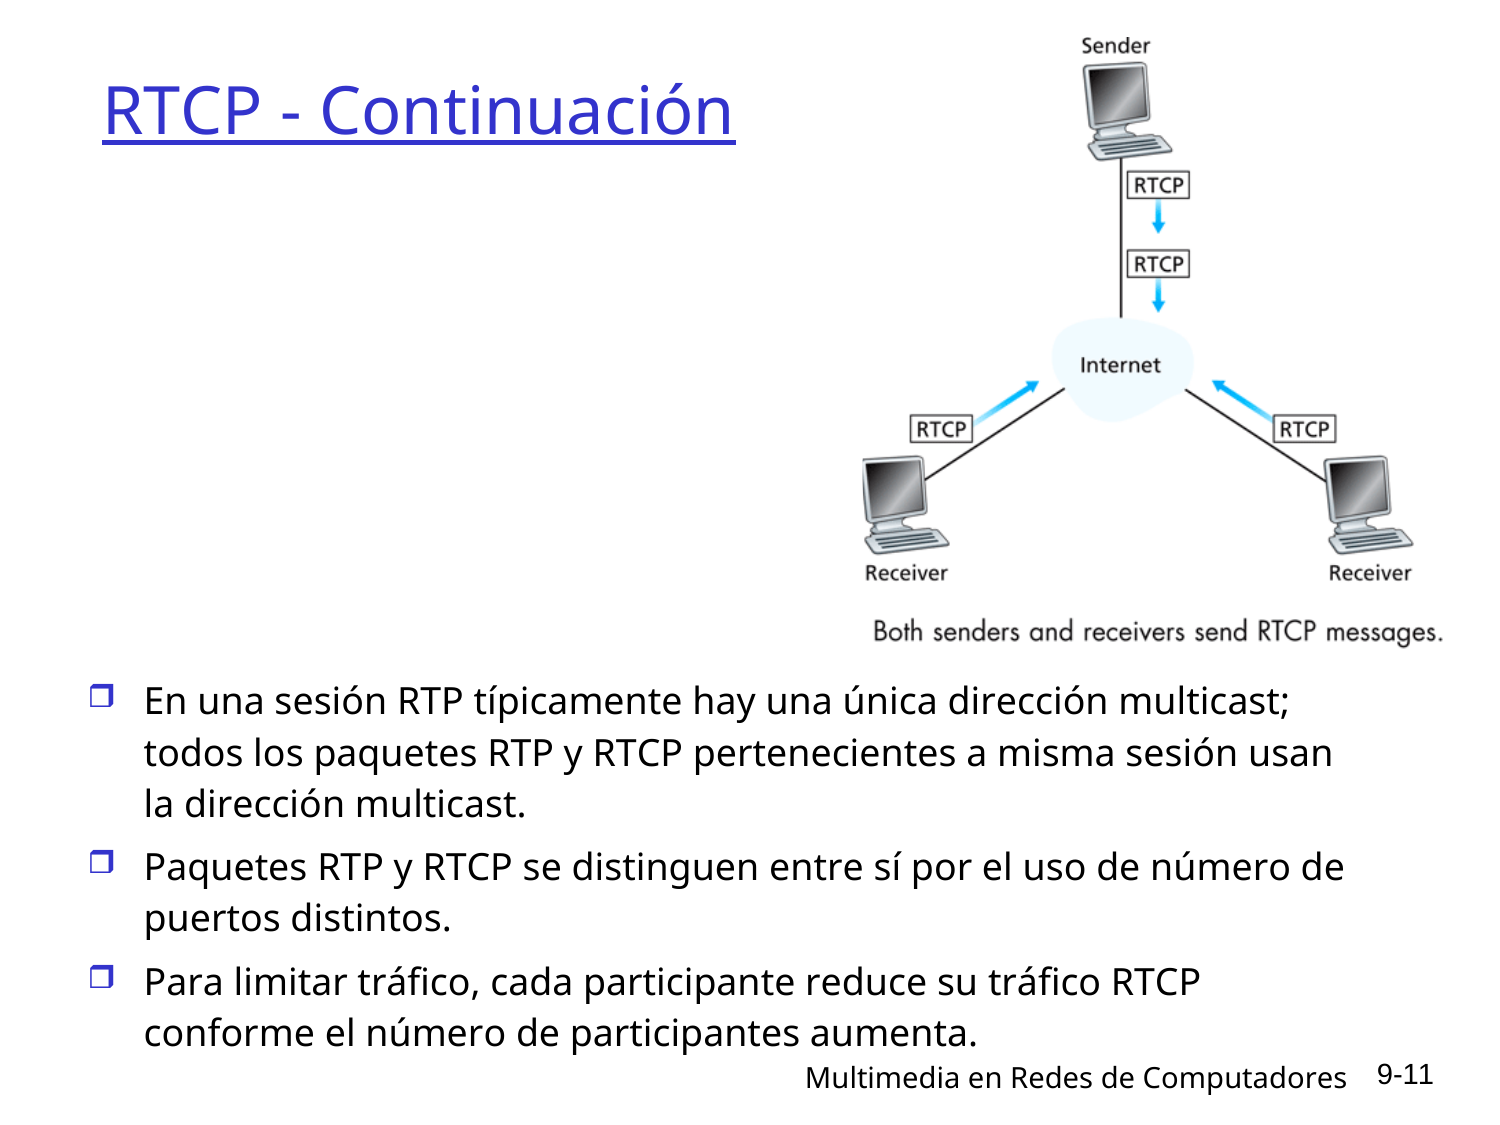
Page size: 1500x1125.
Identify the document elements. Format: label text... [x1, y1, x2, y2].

list En una sesión RTP típicamente hay una única dirección multicast; todos los paquetes RTP y RTCP pertenecientes a misma sesión usan la dirección multicast. Paquetes RTP y RTCP se distinguen entre sí por el uso de número de puertos distintos. Para limitar tráfico, cada participante reduce su tráfico RTCP conforme el número de participantes aumenta. [87, 675, 1363, 1051]
picture [862, 37, 1447, 675]
title RTCP - Continuación [87, 37, 1363, 181]
